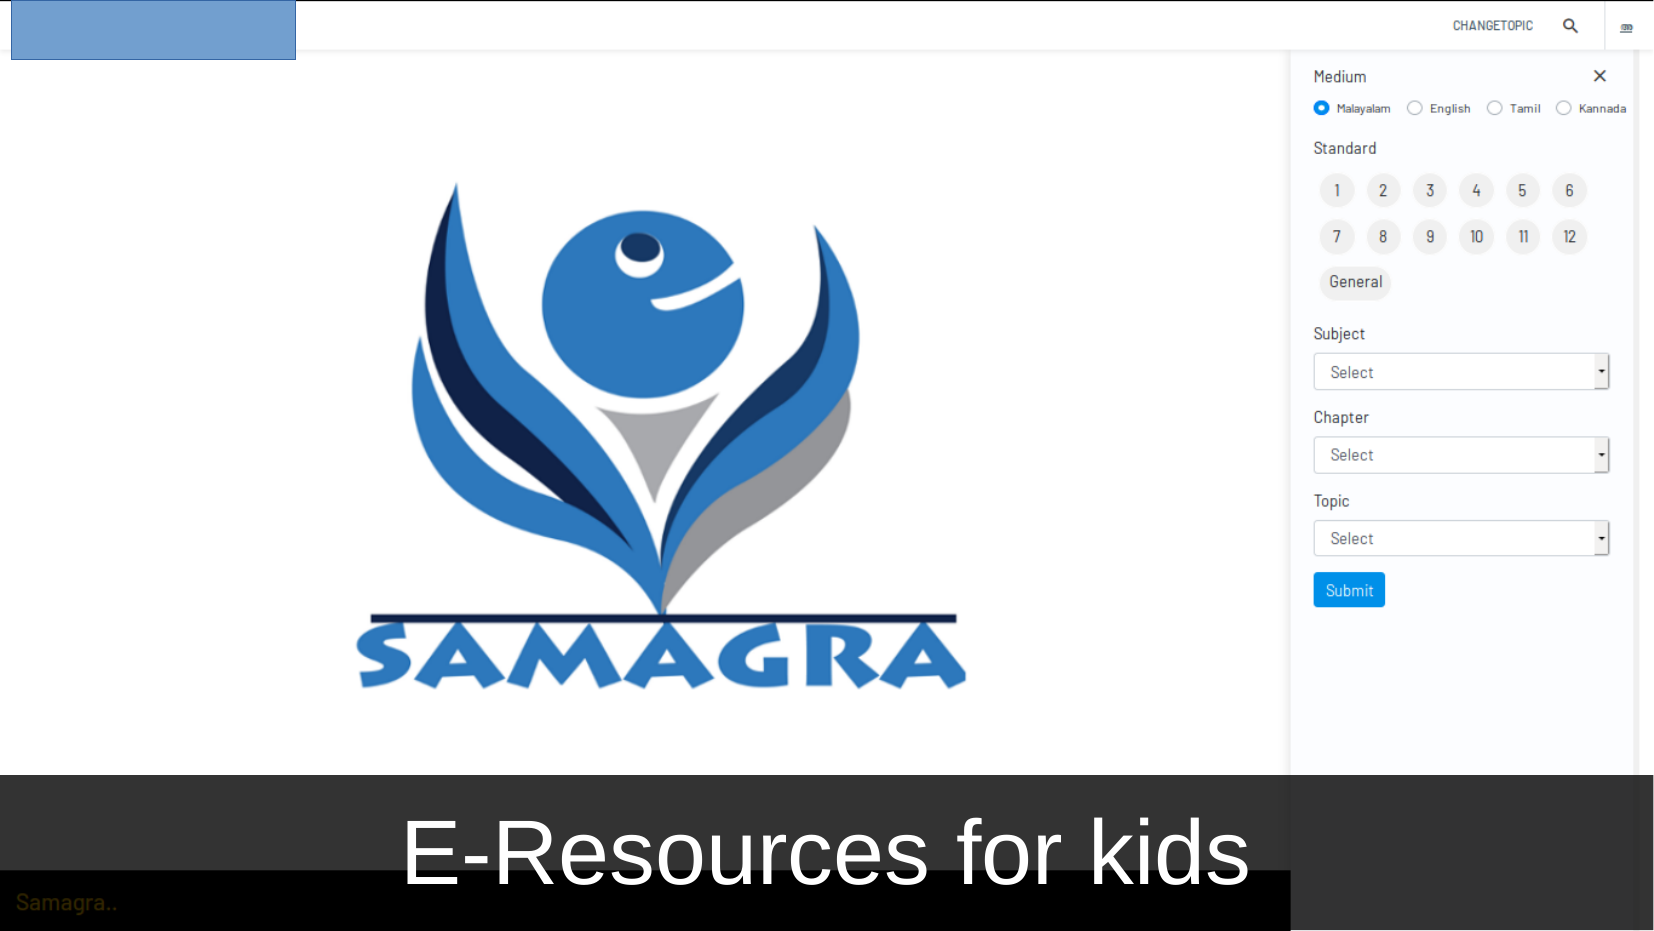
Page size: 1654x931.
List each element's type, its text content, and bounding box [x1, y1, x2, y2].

title E-Resources for kids [0, 775, 1654, 931]
text_box [11, 0, 296, 60]
picture [0, 0, 1654, 775]
